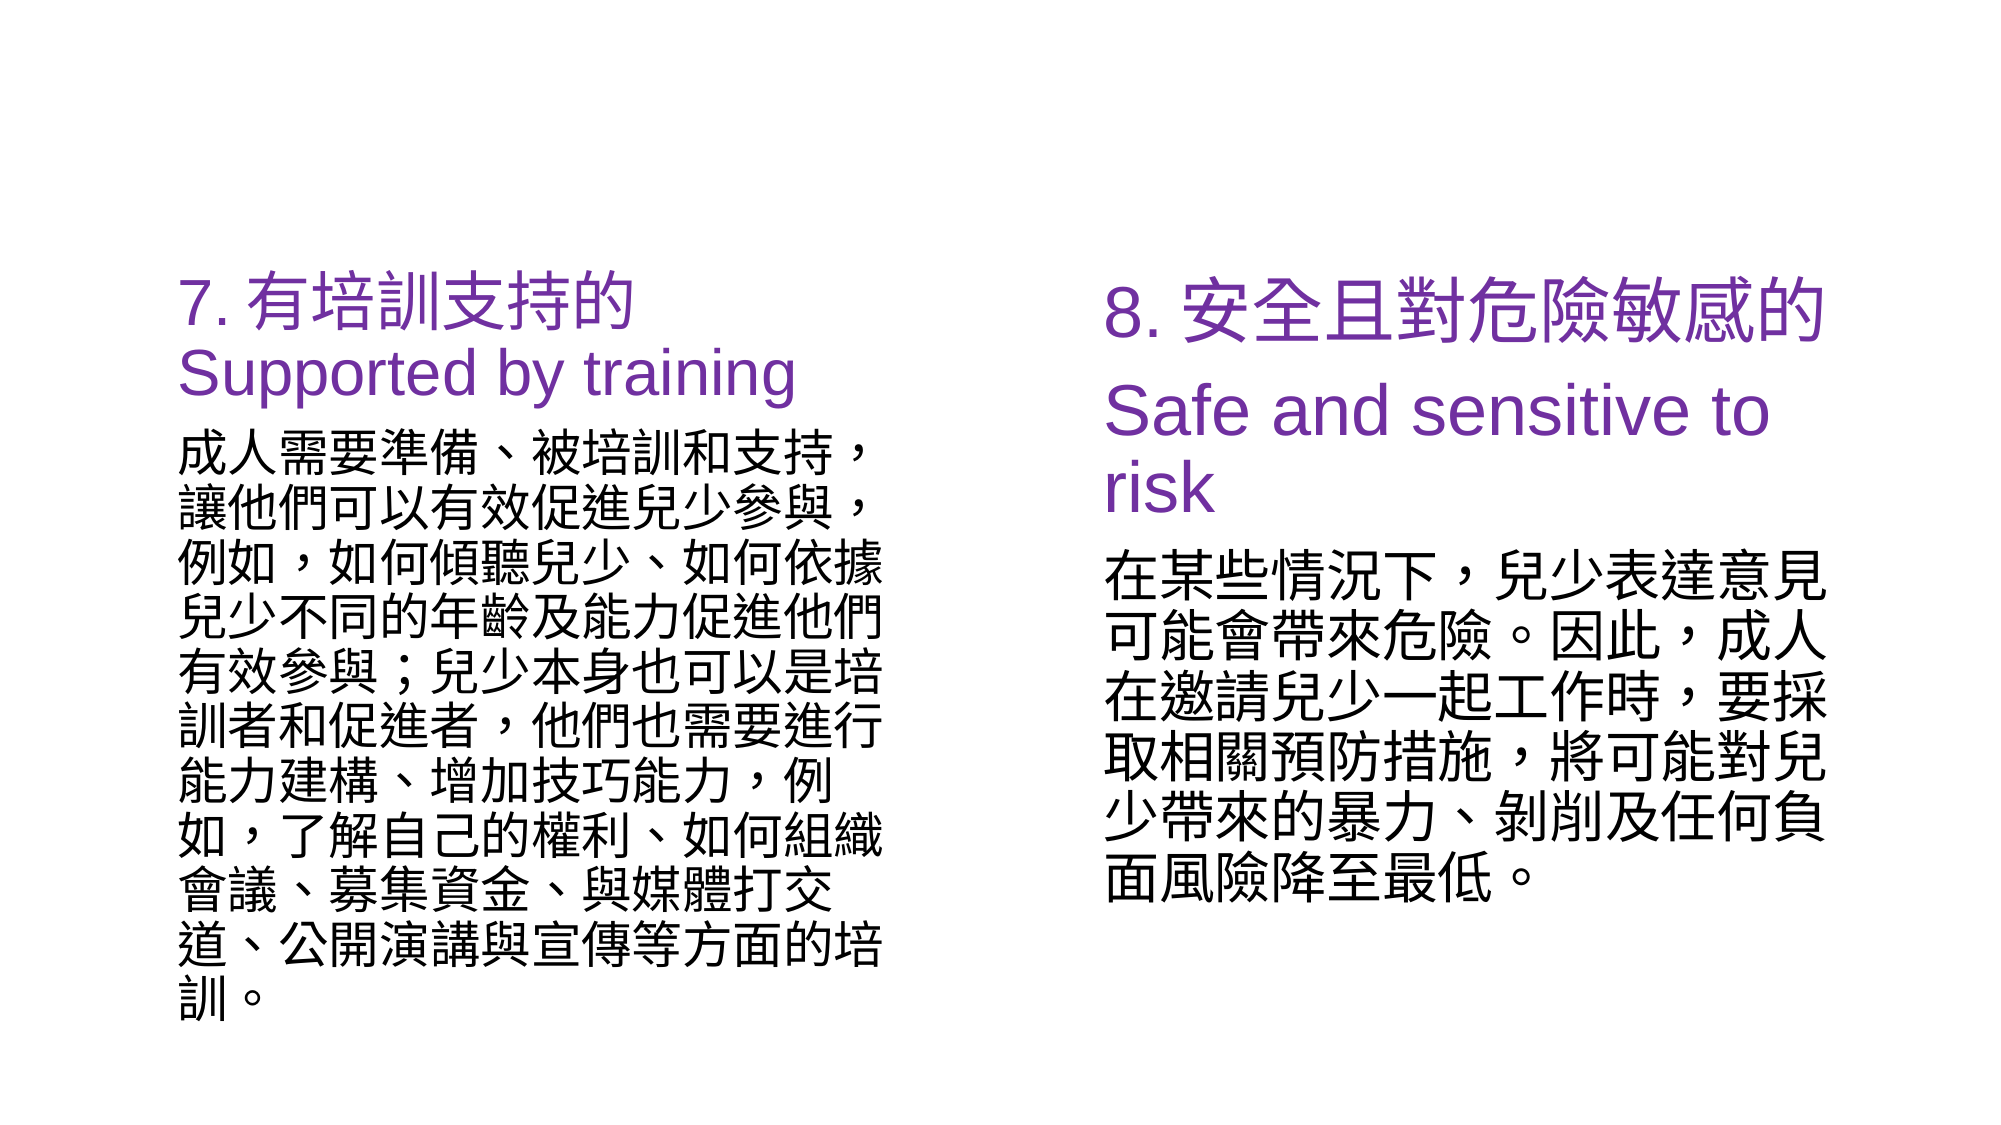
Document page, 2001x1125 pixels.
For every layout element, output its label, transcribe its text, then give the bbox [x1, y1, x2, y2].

list 8.安全且對危險敏感的 Safe and sensitive to risk 在某些情況下，兒少表達意見可能會帶來危險。因此，成人在邀請兒少一起工作時，要採取相關預防措施，將可能對兒少帶來的暴力、剝削及任何負面風險降至最低。 [1088, 200, 1863, 1039]
text_box 7.有培訓支持的 Supported by training 成人需要準備、被培訓和支持，讓他們可以有效促進兒少參與，例如，如何傾聽兒少、如何依據兒少不同的年齡及能力促進他們有效參與；兒少本身也可以是培訓者和促進者，他們也需要進行能力建構、增加技巧能力，例如，了解自己的權利、如何組織會議、募集資金、與媒體打交道、公開演講與宣傳等方面的培訓。 [162, 200, 937, 1039]
